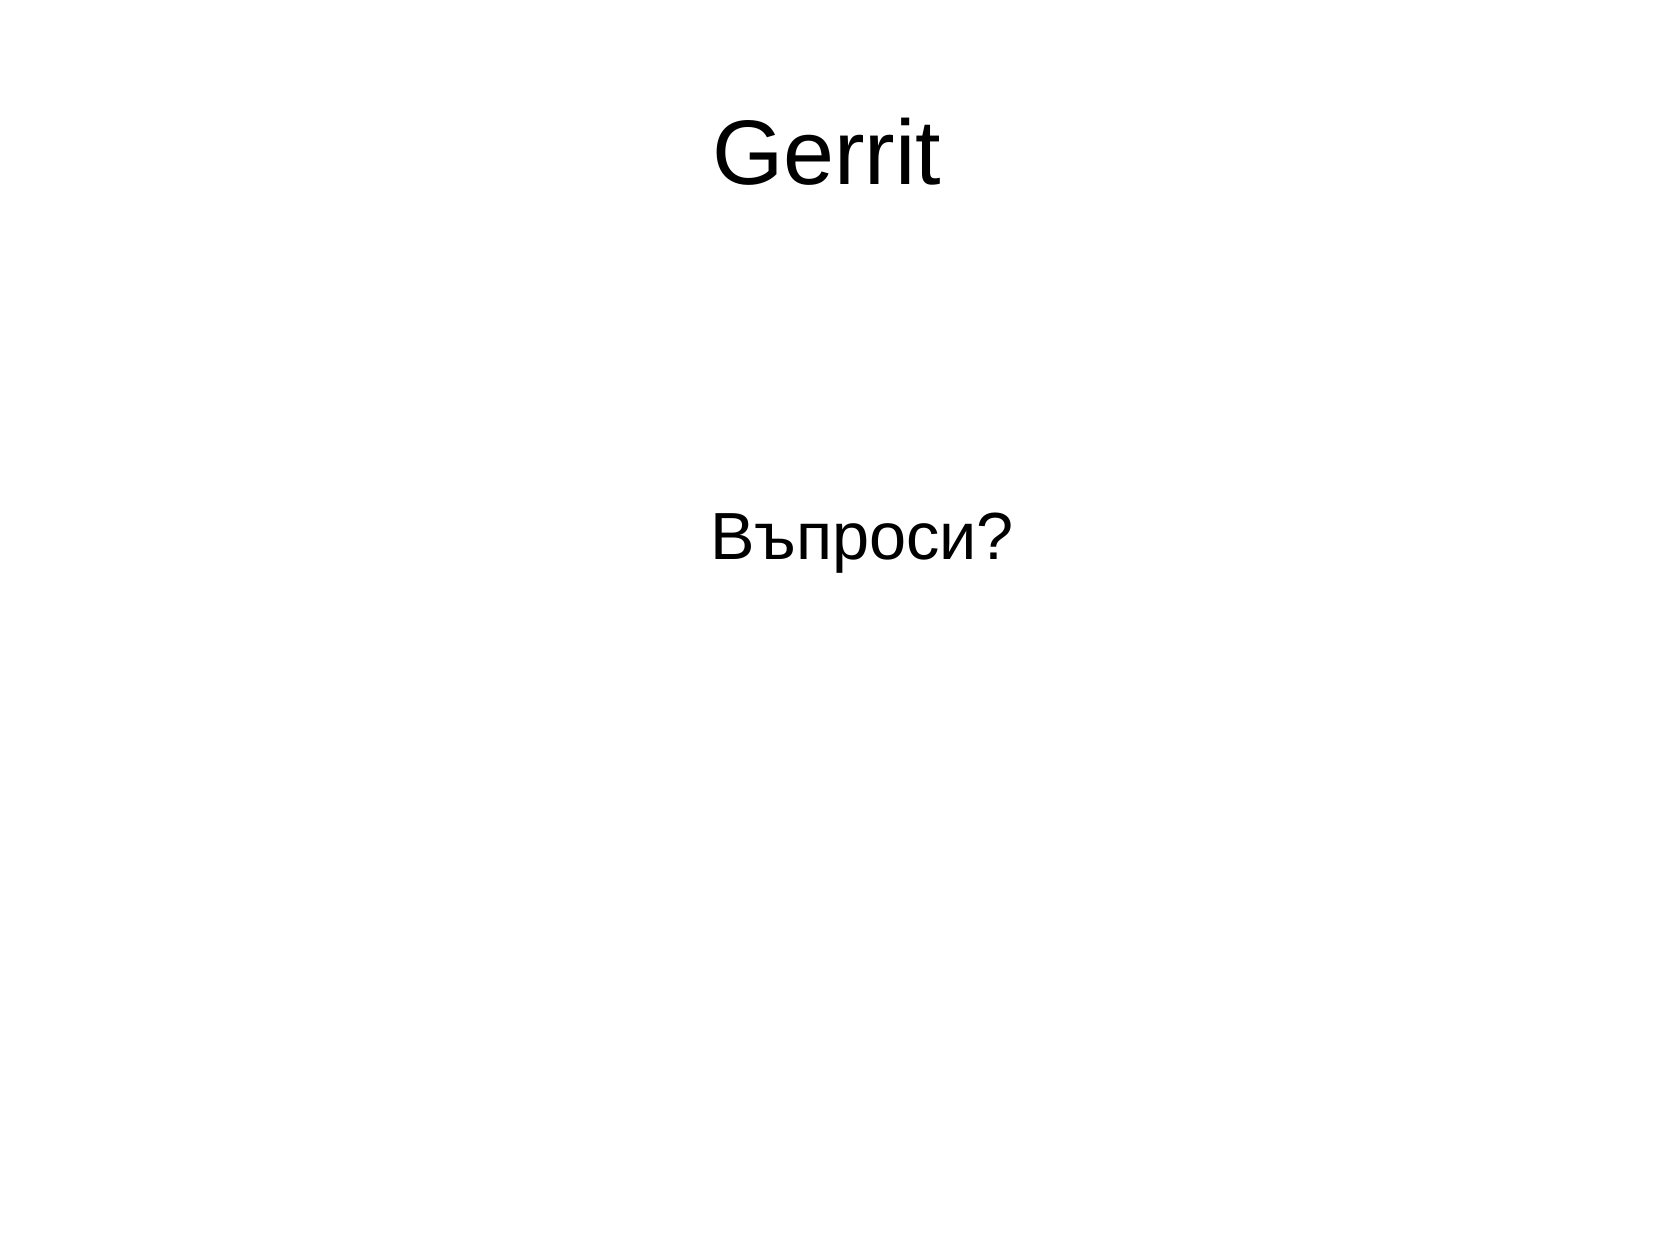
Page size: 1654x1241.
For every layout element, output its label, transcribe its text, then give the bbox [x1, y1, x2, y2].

list Въпроси? [82, 290, 1571, 1010]
title Gerrit [82, 49, 1571, 257]
